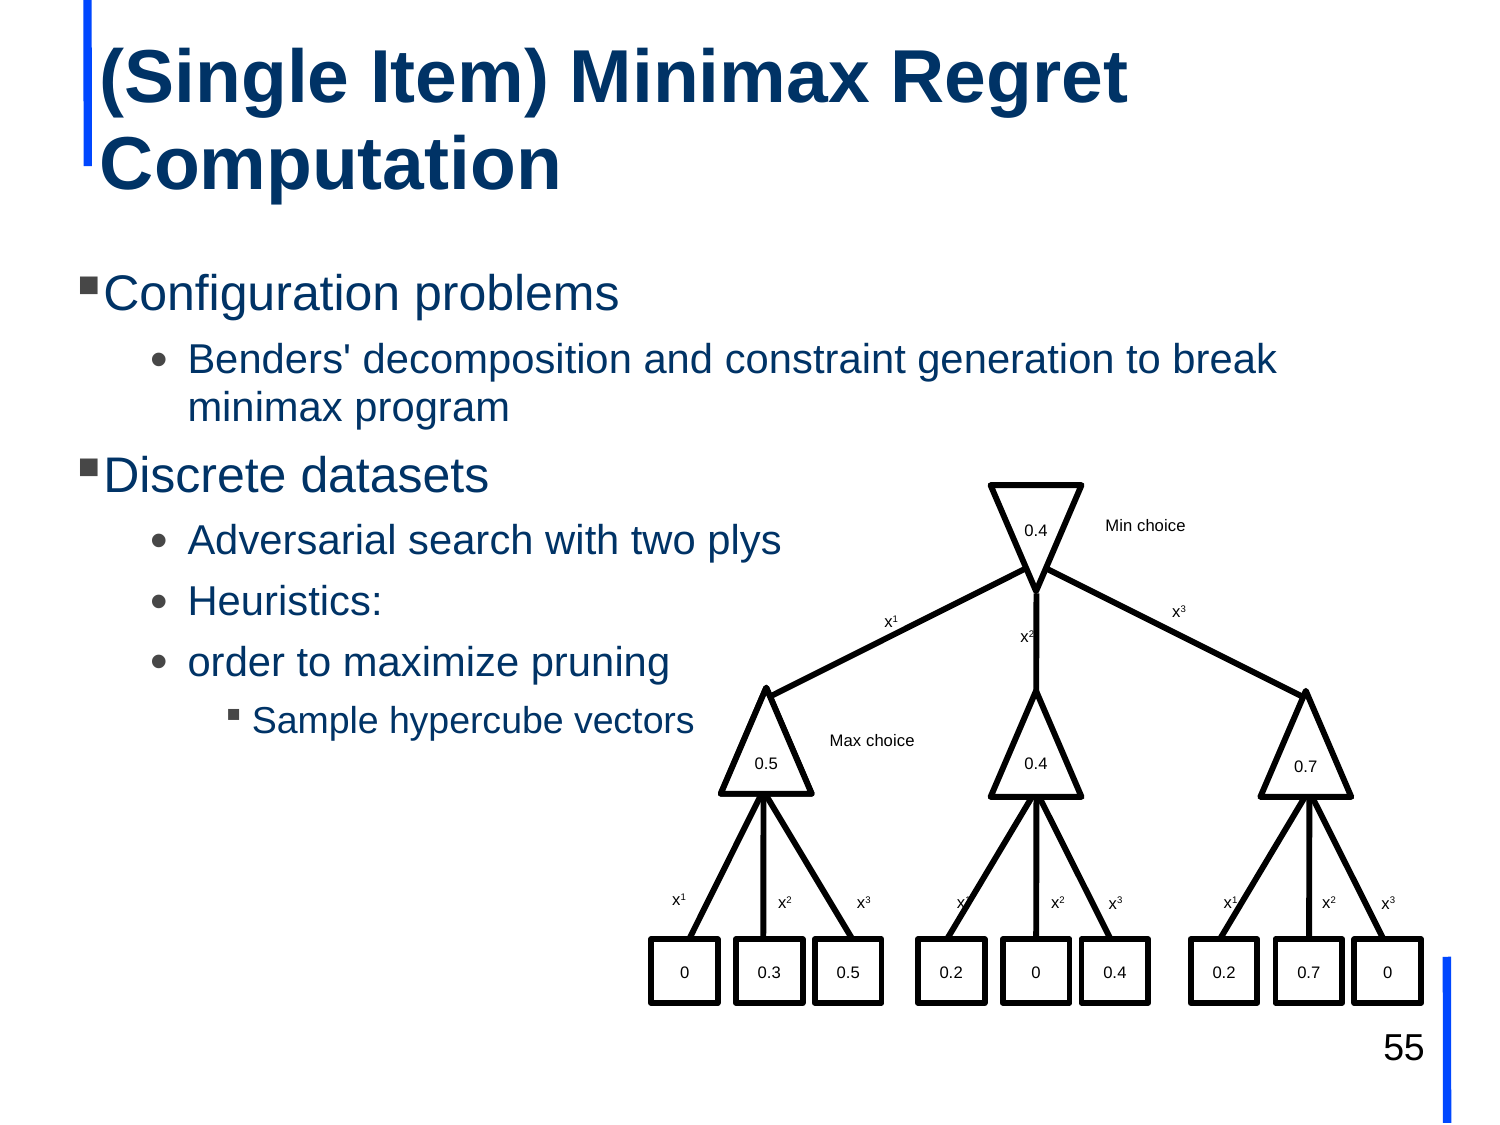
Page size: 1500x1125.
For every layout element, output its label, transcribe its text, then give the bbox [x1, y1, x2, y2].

title (Single Item) Minimax Regret Computation [99, 24, 1438, 213]
list Configuration problems Benders' decomposition and constraint generation to break minimax program Discrete datasets Adversarial search with two plys Heuristics: order to maximize pruning Sample hypercube vectors [75, 263, 1426, 1006]
